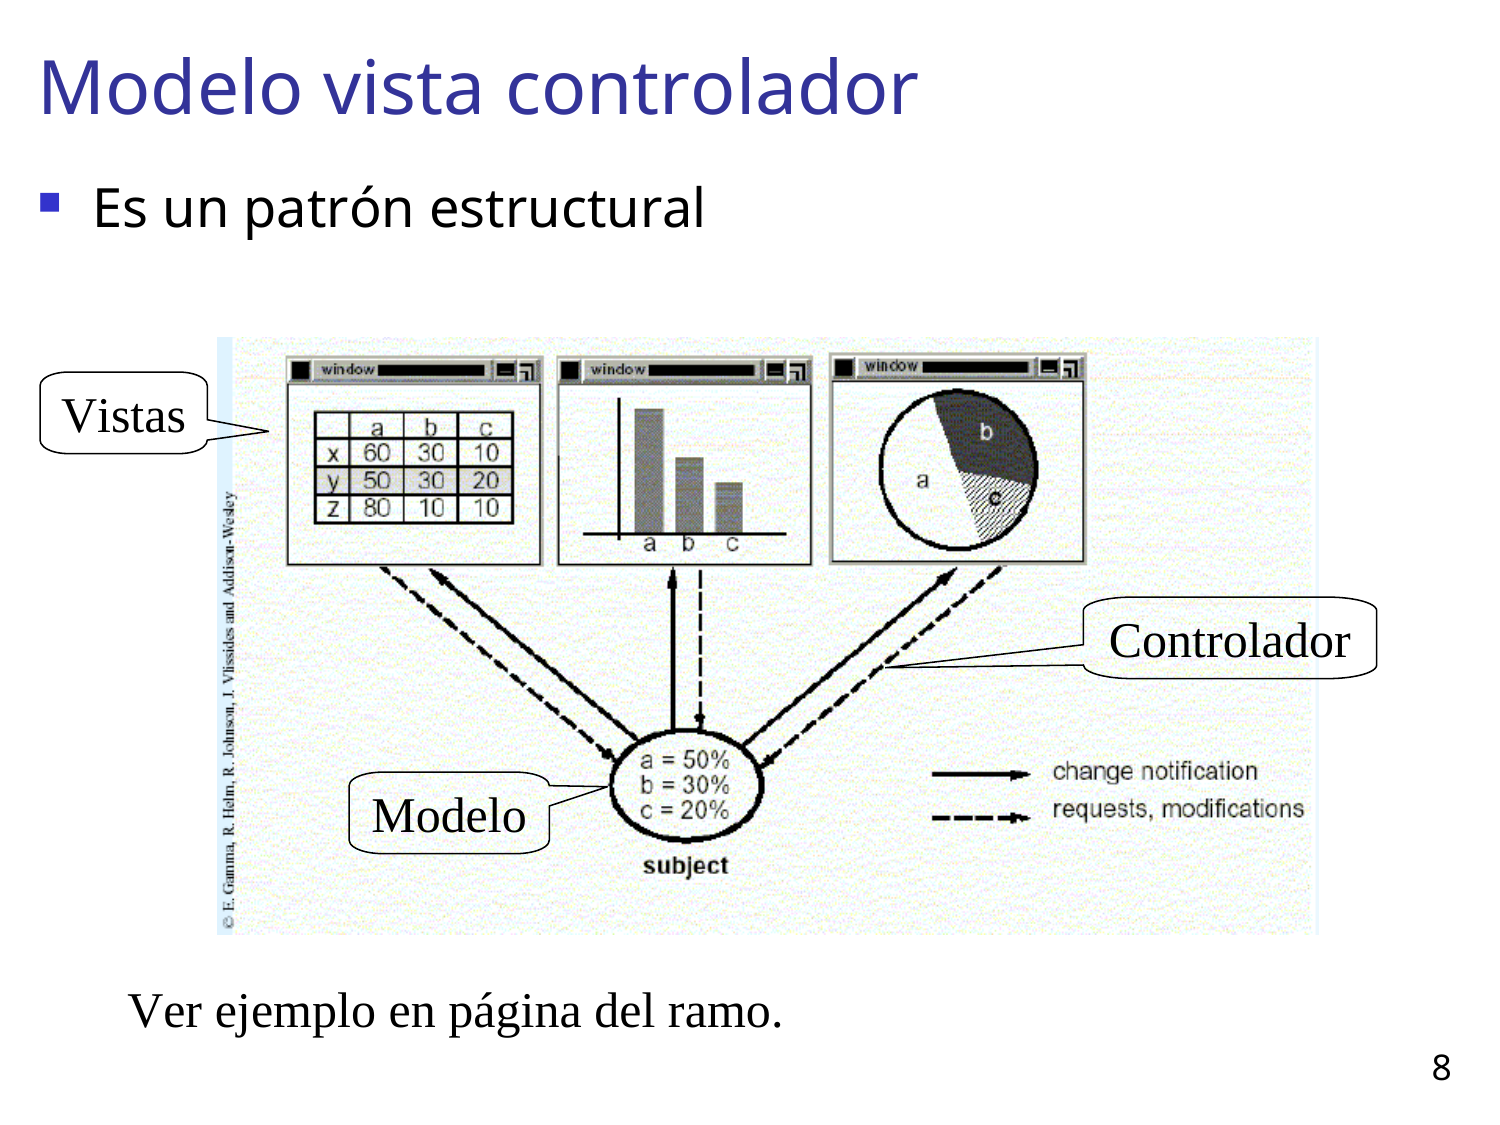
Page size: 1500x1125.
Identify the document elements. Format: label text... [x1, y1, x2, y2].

text_box Vistas [40, 372, 270, 454]
list Es un patrón estructural [37, 169, 1462, 300]
title Modelo vista controlador [37, 27, 1466, 143]
chart [217, 337, 1319, 935]
text_box Modelo [349, 772, 608, 854]
text_box Ver ejemplo en página del ramo. [112, 975, 938, 1050]
text_box Controlador [885, 597, 1377, 679]
